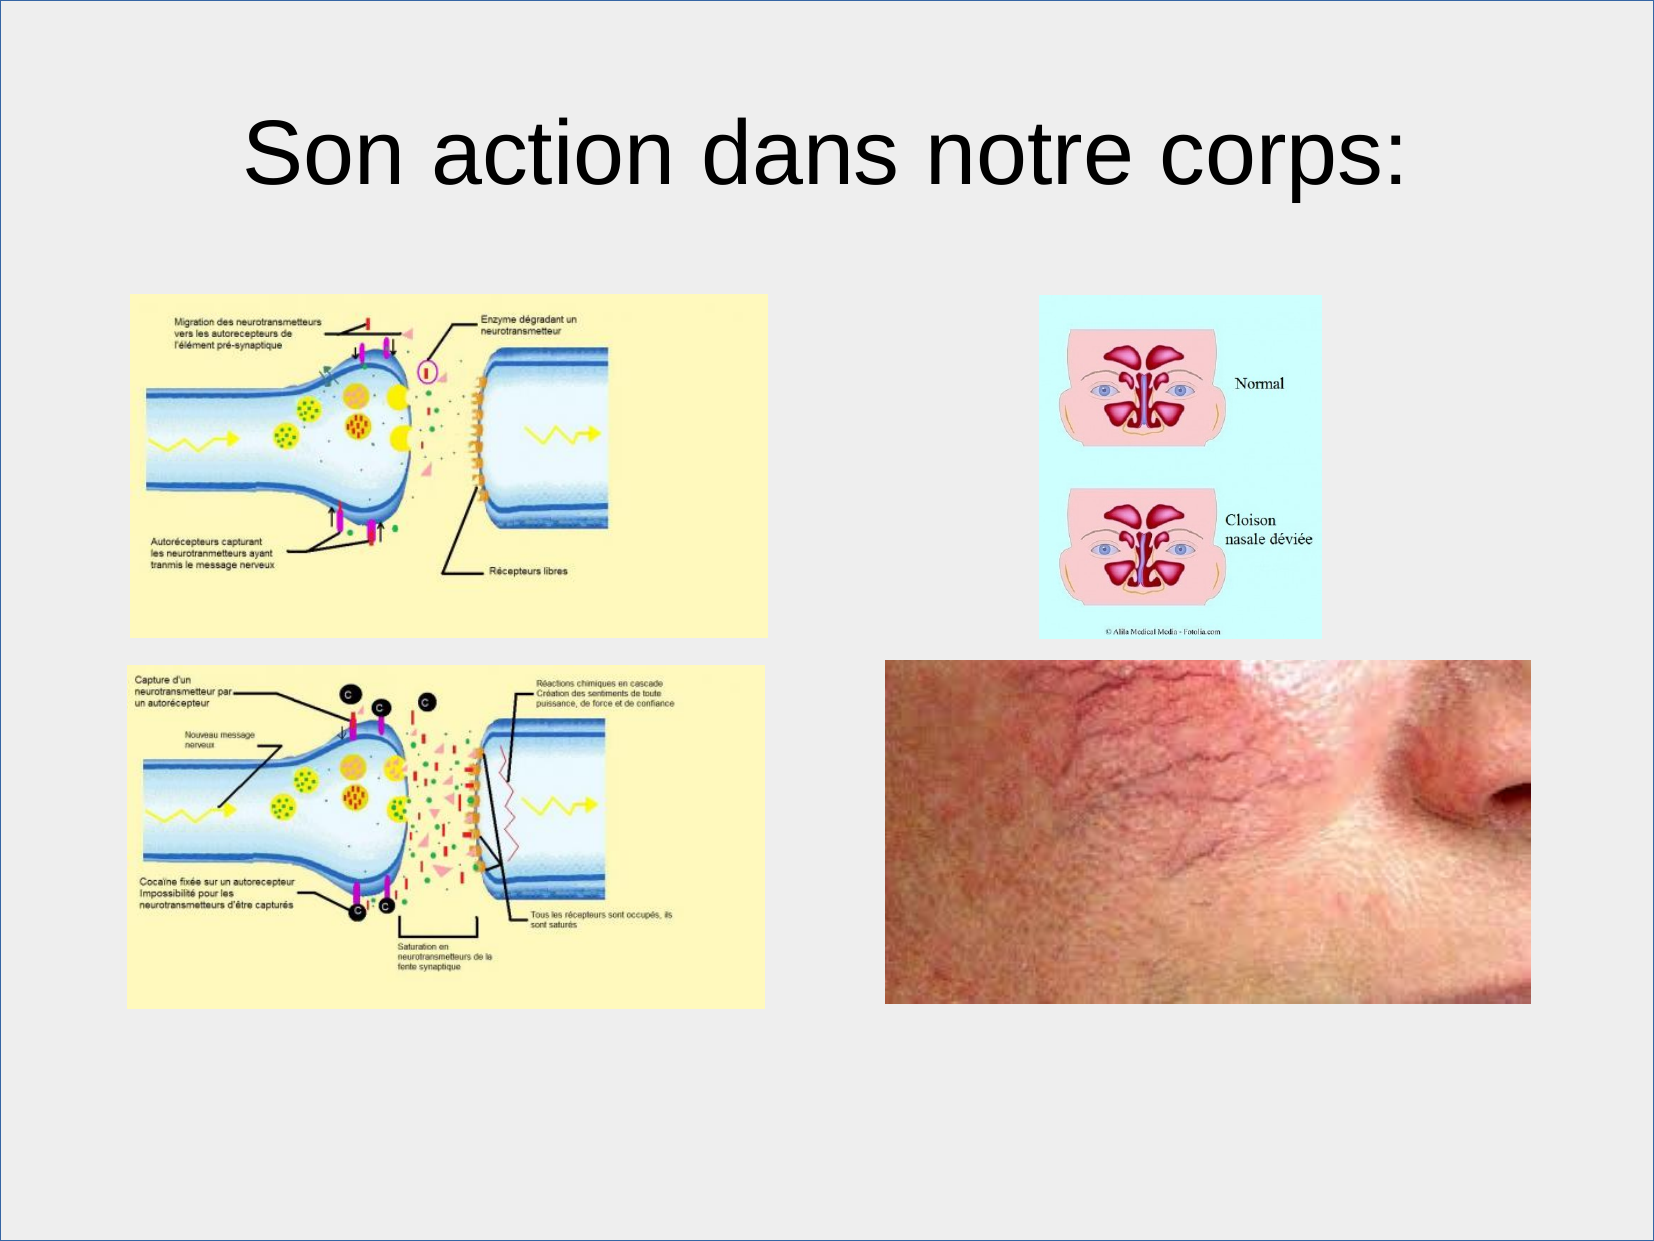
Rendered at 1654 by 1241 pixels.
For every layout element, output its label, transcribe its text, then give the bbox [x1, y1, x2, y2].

picture [1039, 295, 1322, 639]
picture [130, 294, 768, 638]
title Son action dans notre corps: [82, 49, 1571, 257]
picture [127, 665, 765, 1009]
picture [885, 660, 1531, 1004]
text_box [0, 0, 1654, 1241]
